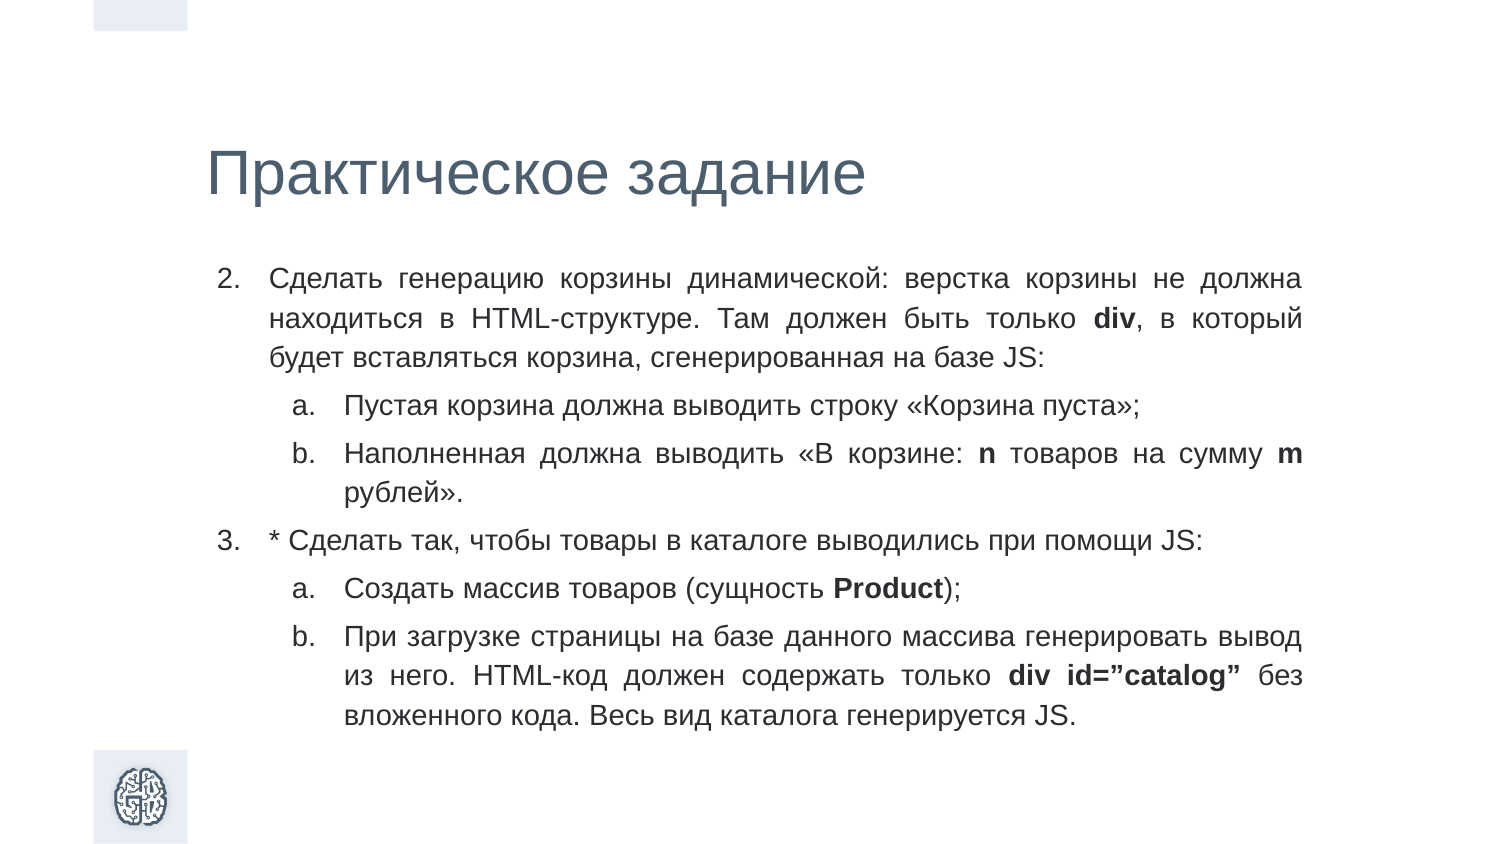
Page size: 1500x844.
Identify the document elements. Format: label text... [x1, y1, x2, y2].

title Практическое задание [186, 94, 1311, 244]
text_box Сделать генерацию корзины динамической: верстка корзины не должна находиться в HTML-структуре. Там должен быть только div, в который будет вставляться корзина, сгенерированная на базе JS: Пустая корзина должна выводить строку «Корзина пуста»; Наполненная должна выводить «В корзине: n товаров на сумму m рублей». * Сделать так, чтобы товары в каталоге выводились при помощи JS: Создать массив товаров (сущность Product); При загрузке страницы на базе данного массива генерировать вывод из него. HTML-код должен содержать только div id=”catalog” без вложенного кода. Весь вид каталога генерируется JS. [186, 318, 1311, 668]
picture [106, 760, 175, 834]
